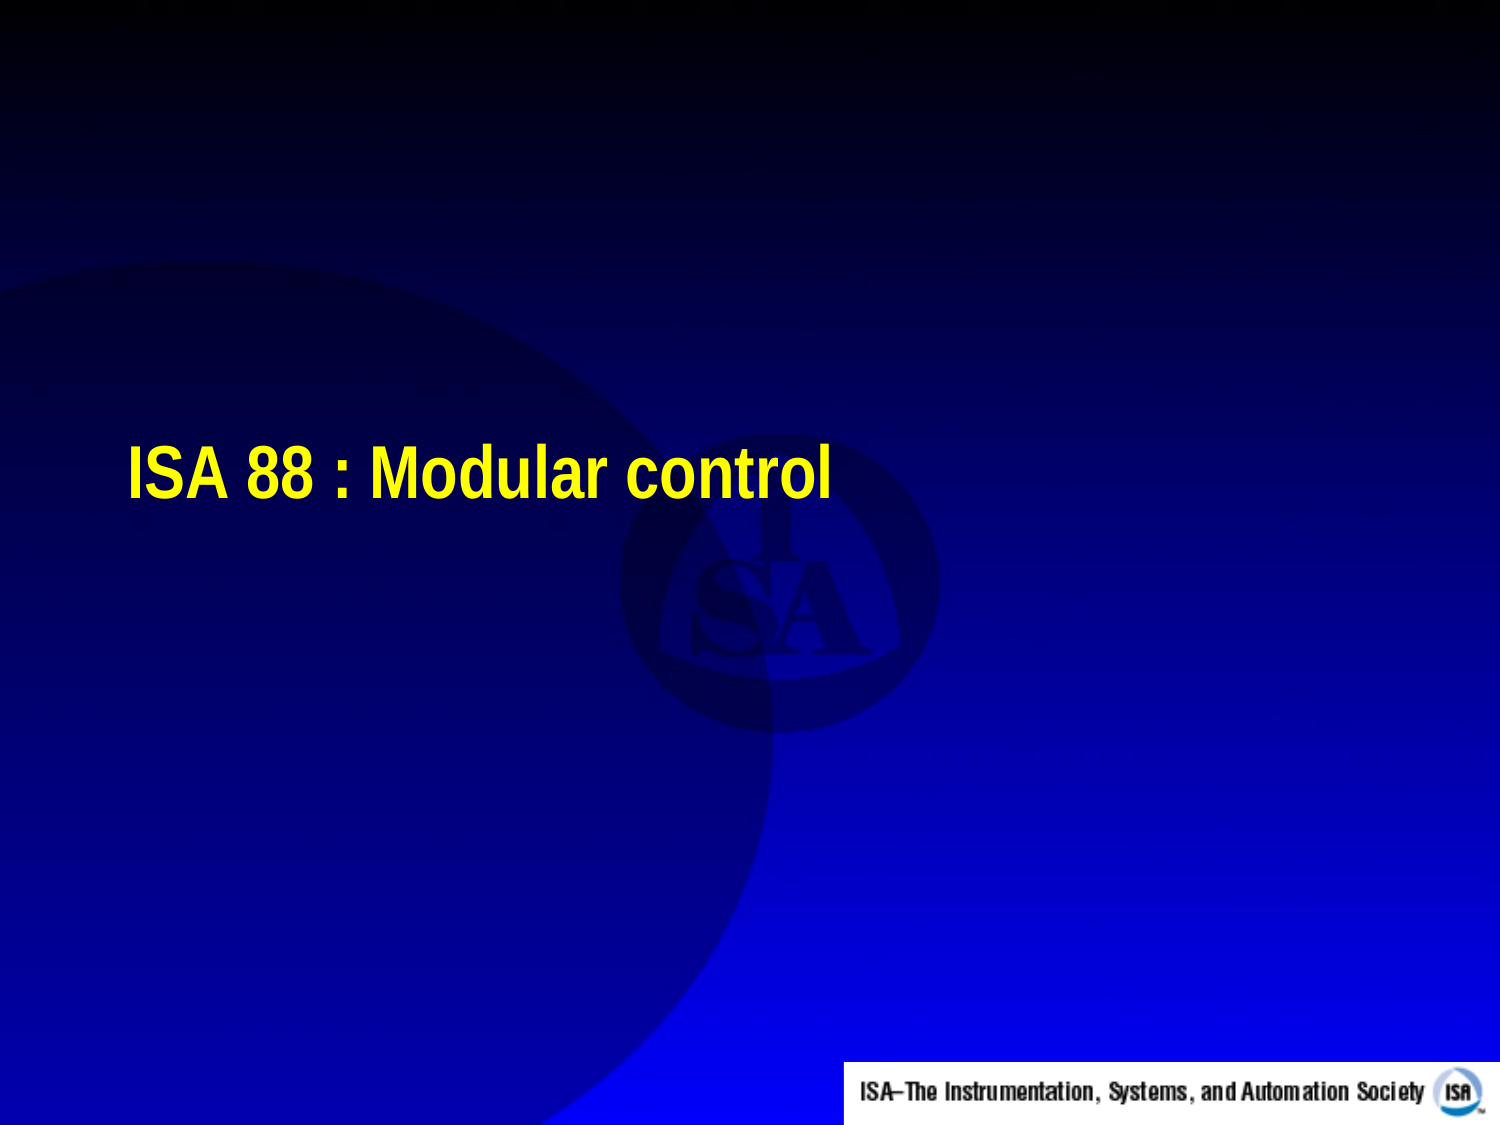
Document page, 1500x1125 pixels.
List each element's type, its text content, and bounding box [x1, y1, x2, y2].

title ISA 88 : Modular control [112, 374, 1388, 563]
picture [0, 0, 1500, 1125]
